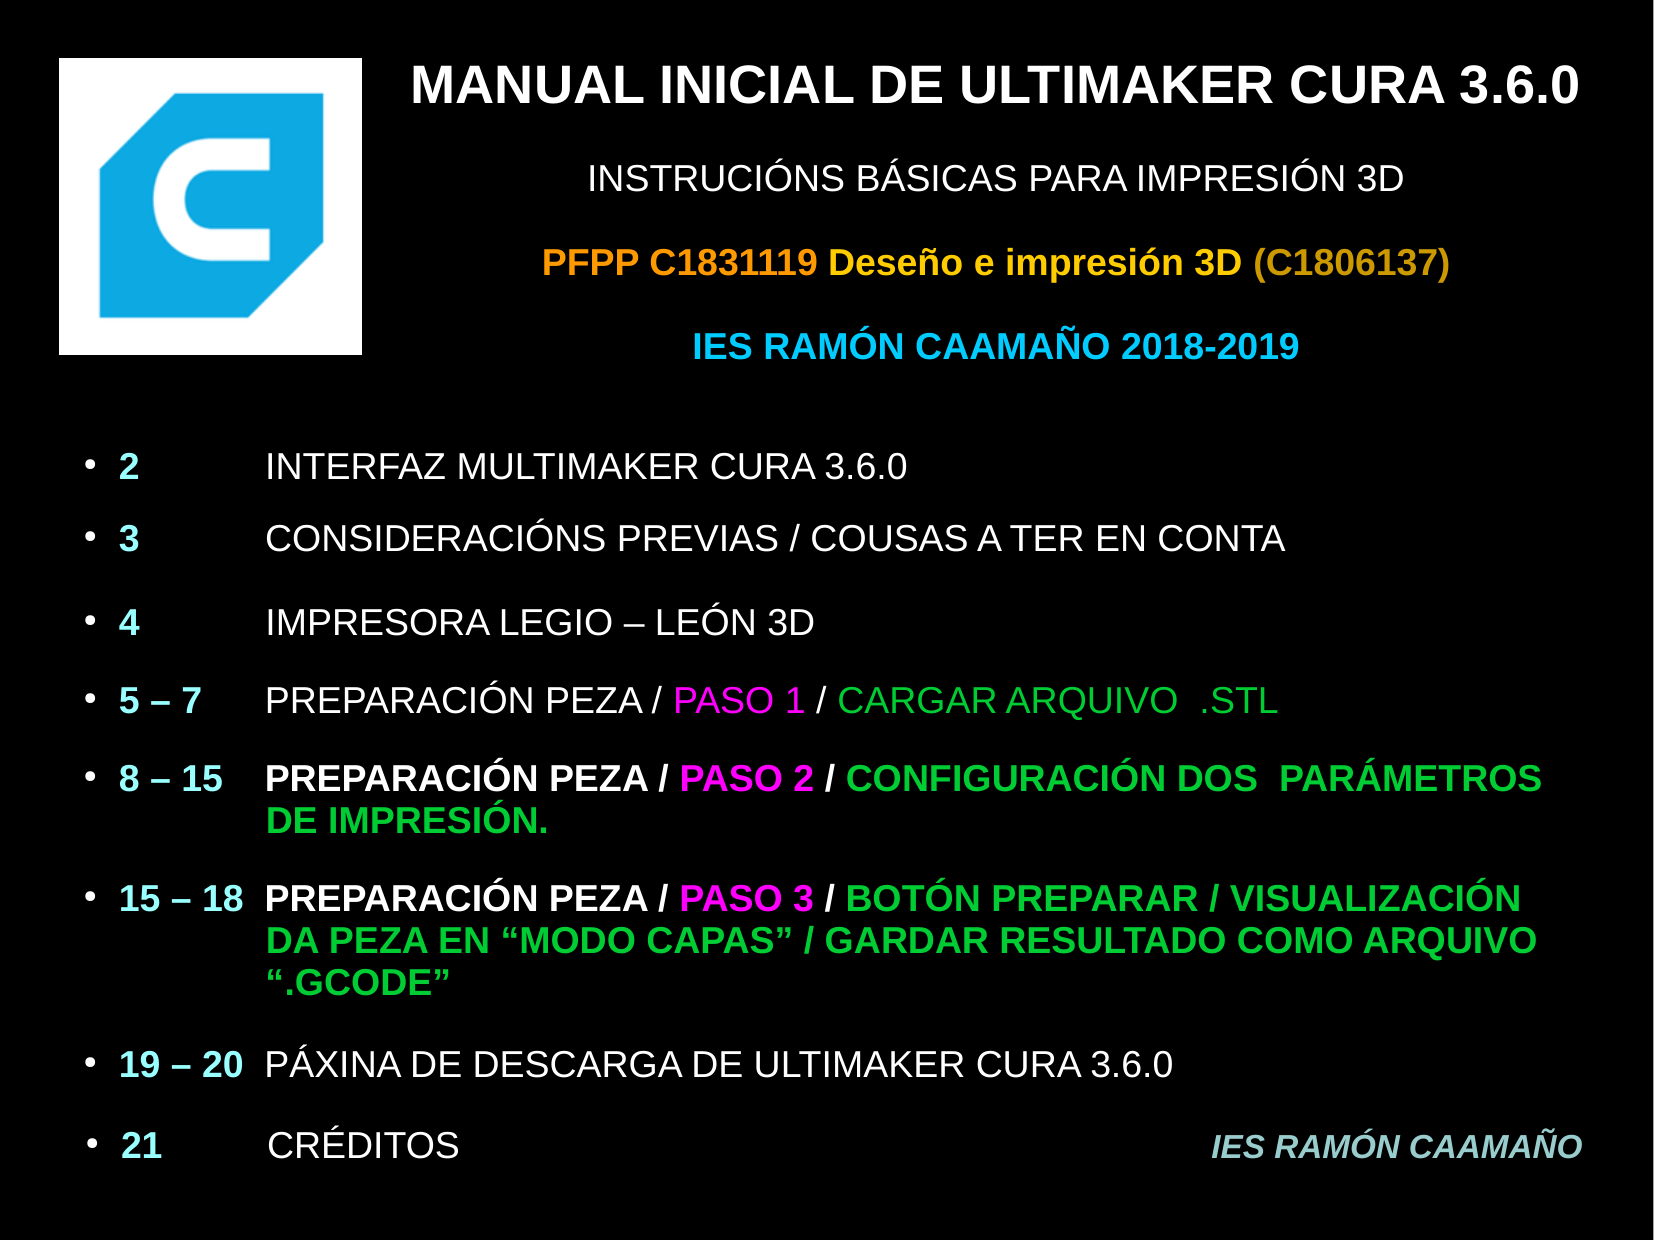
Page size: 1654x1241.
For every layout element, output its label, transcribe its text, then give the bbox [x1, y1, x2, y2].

text_box ● [83, 529, 101, 547]
text_box 4 IMPRESORA LEGIO – LEÓN 3D [118, 601, 817, 644]
text_box 15 – 18 PREPARACIÓN PEZA / PASO 3 / BOTÓN PREPARAR / VISUALIZACIÓN DA PEZA EN “MODO CAPAS” / GARDAR RESULTADO COMO ARQUIVO “.GCODE” [118, 877, 1539, 1004]
text_box 5 – 7 PREPARACIÓN PEZA / PASO 1 / CARGAR ARQUIVO .STL [118, 679, 1280, 722]
text_box ● [83, 692, 101, 710]
text_box 19 – 20 PÁXINA DE DESCARGA DE ULTIMAKER CURA 3.6.0 [118, 1043, 1339, 1086]
text_box ● [83, 889, 101, 907]
text_box 3 CONSIDERACIÓNS PREVIAS / COUSAS A TER EN CONTA [118, 517, 1291, 560]
text_box ● [83, 457, 101, 475]
text_box IES RAMÓN CAAMAÑO [1211, 1128, 1583, 1166]
text_box 21 CRÉDITOS [121, 1124, 912, 1167]
text_box ● [85, 1136, 103, 1154]
text_box ● [83, 1056, 101, 1074]
text_box ● [83, 770, 101, 788]
text_box 2 INTERFAZ MULTIMAKER CURA 3.6.0 [118, 445, 909, 488]
picture [59, 58, 362, 355]
text_box 8 – 15 PREPARACIÓN PEZA / PASO 2 / CONFIGURACIÓN DOS PARÁMETROS DE IMPRESIÓN. [118, 757, 1584, 842]
text_box ● [83, 613, 101, 631]
text_box MANUAL INICIAL DE ULTIMAKER CURA 3.6.0 INSTRUCIÓNS BÁSICAS PARA IMPRESIÓN 3D PFPP C1831119 Deseño e impresión 3D (C1806137) IES RAMÓN CAAMAÑO 2018-2019 [395, 47, 1625, 375]
